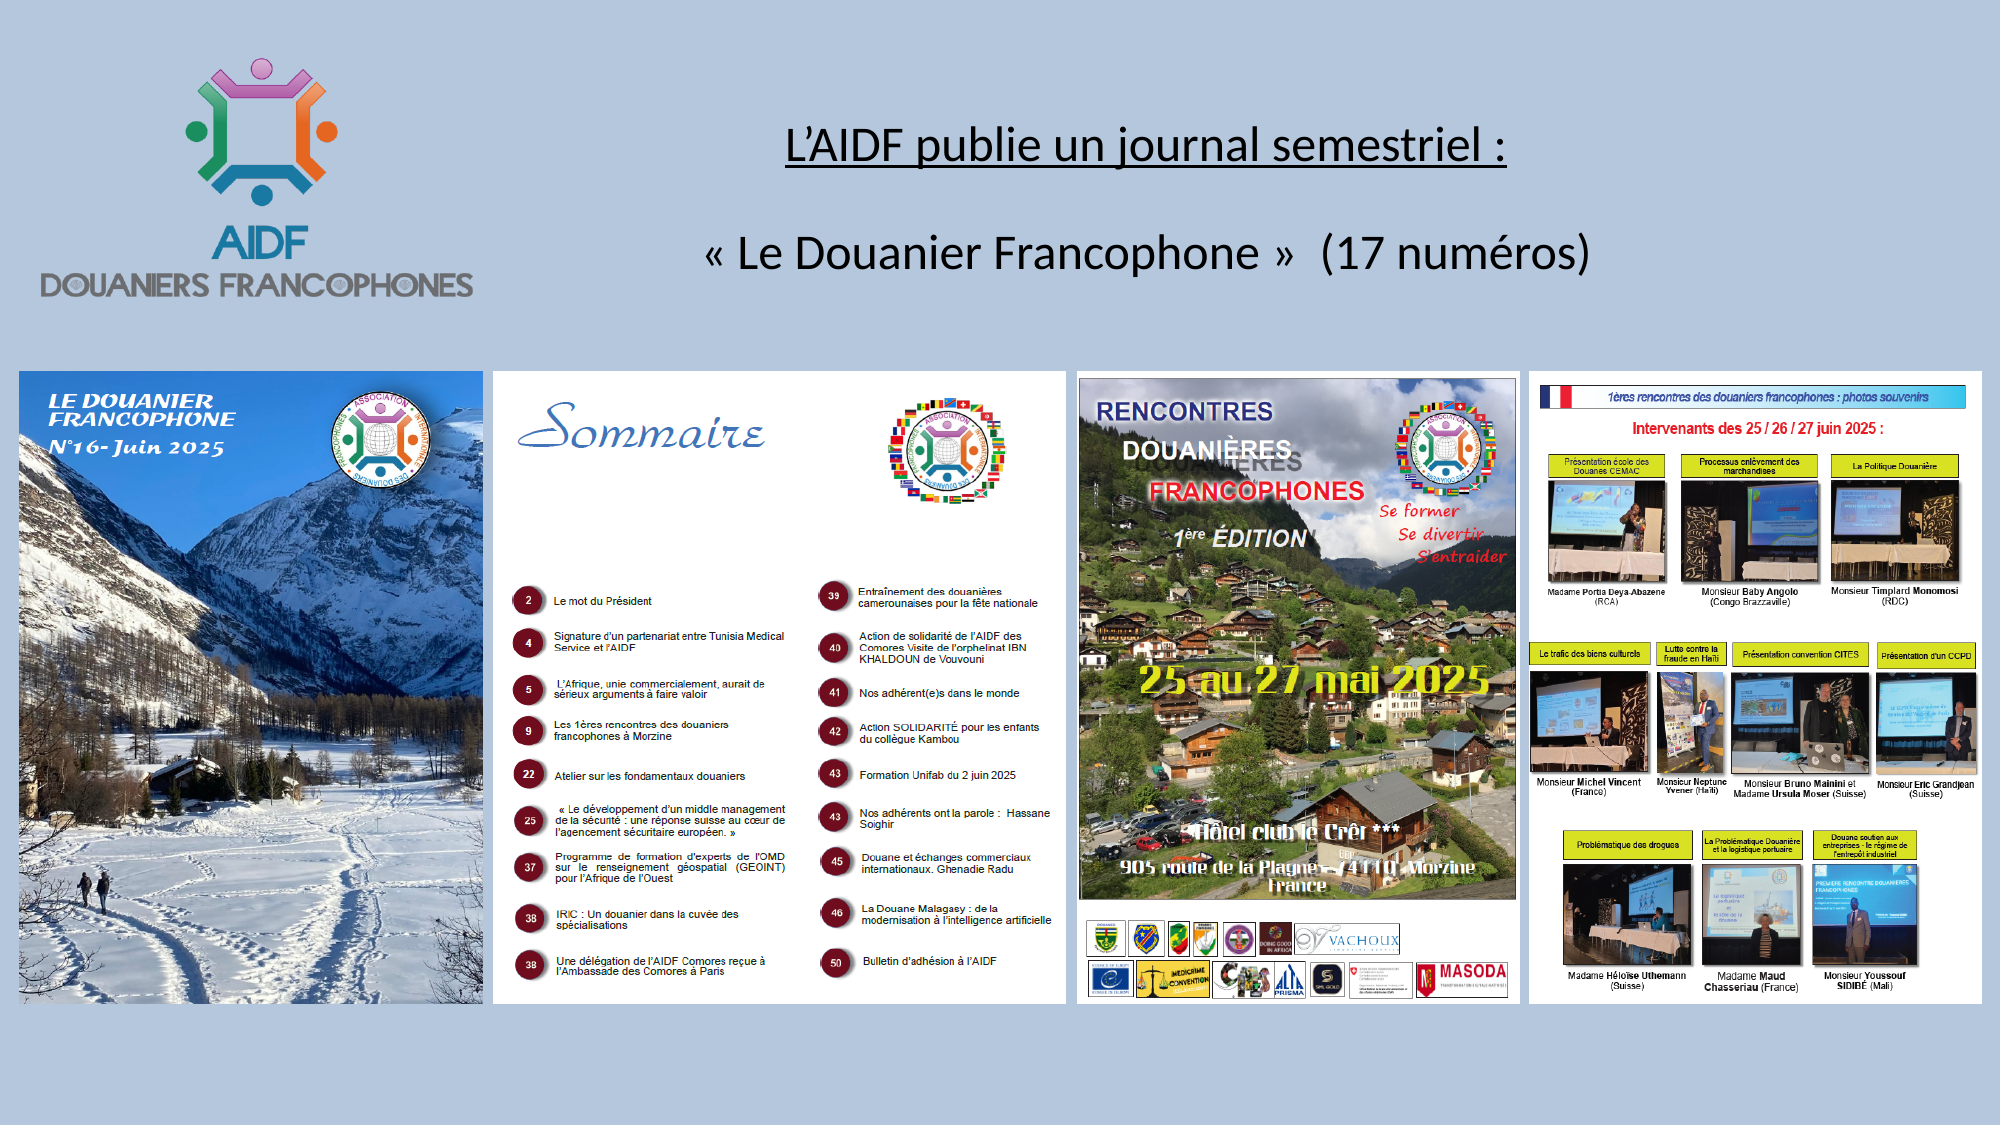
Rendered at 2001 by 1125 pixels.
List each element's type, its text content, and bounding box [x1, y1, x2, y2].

subtitle L’AIDF publie un journal semestriel : « Le Douanier Francophone » (17 numéros) [590, 118, 1703, 301]
picture [41, 58, 473, 297]
picture [1529, 371, 1982, 1004]
picture [19, 371, 483, 1004]
picture [493, 371, 1066, 1004]
picture [1077, 371, 1520, 1004]
